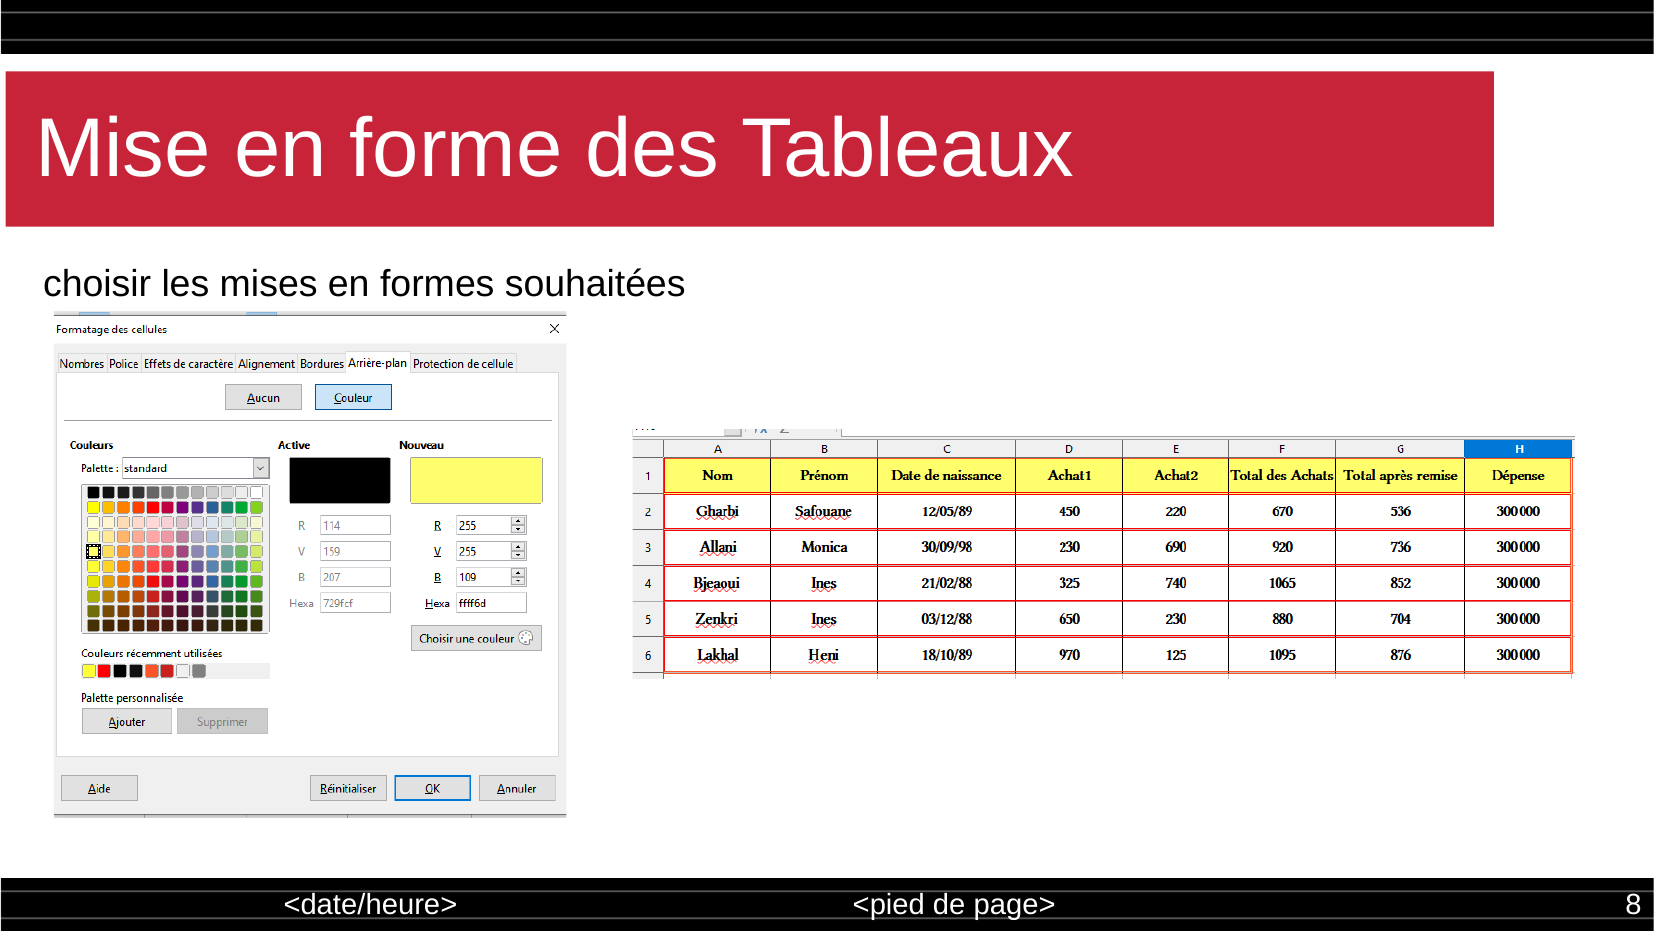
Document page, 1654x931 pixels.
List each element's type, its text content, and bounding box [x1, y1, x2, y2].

text_box choisir les mises en formes souhaitées [28, 251, 866, 312]
picture [632, 429, 1575, 679]
picture [0, 878, 1654, 931]
picture [0, 0, 1654, 54]
text_box Mise en forme des Tableaux [5, 71, 1494, 227]
picture [53, 312, 567, 818]
